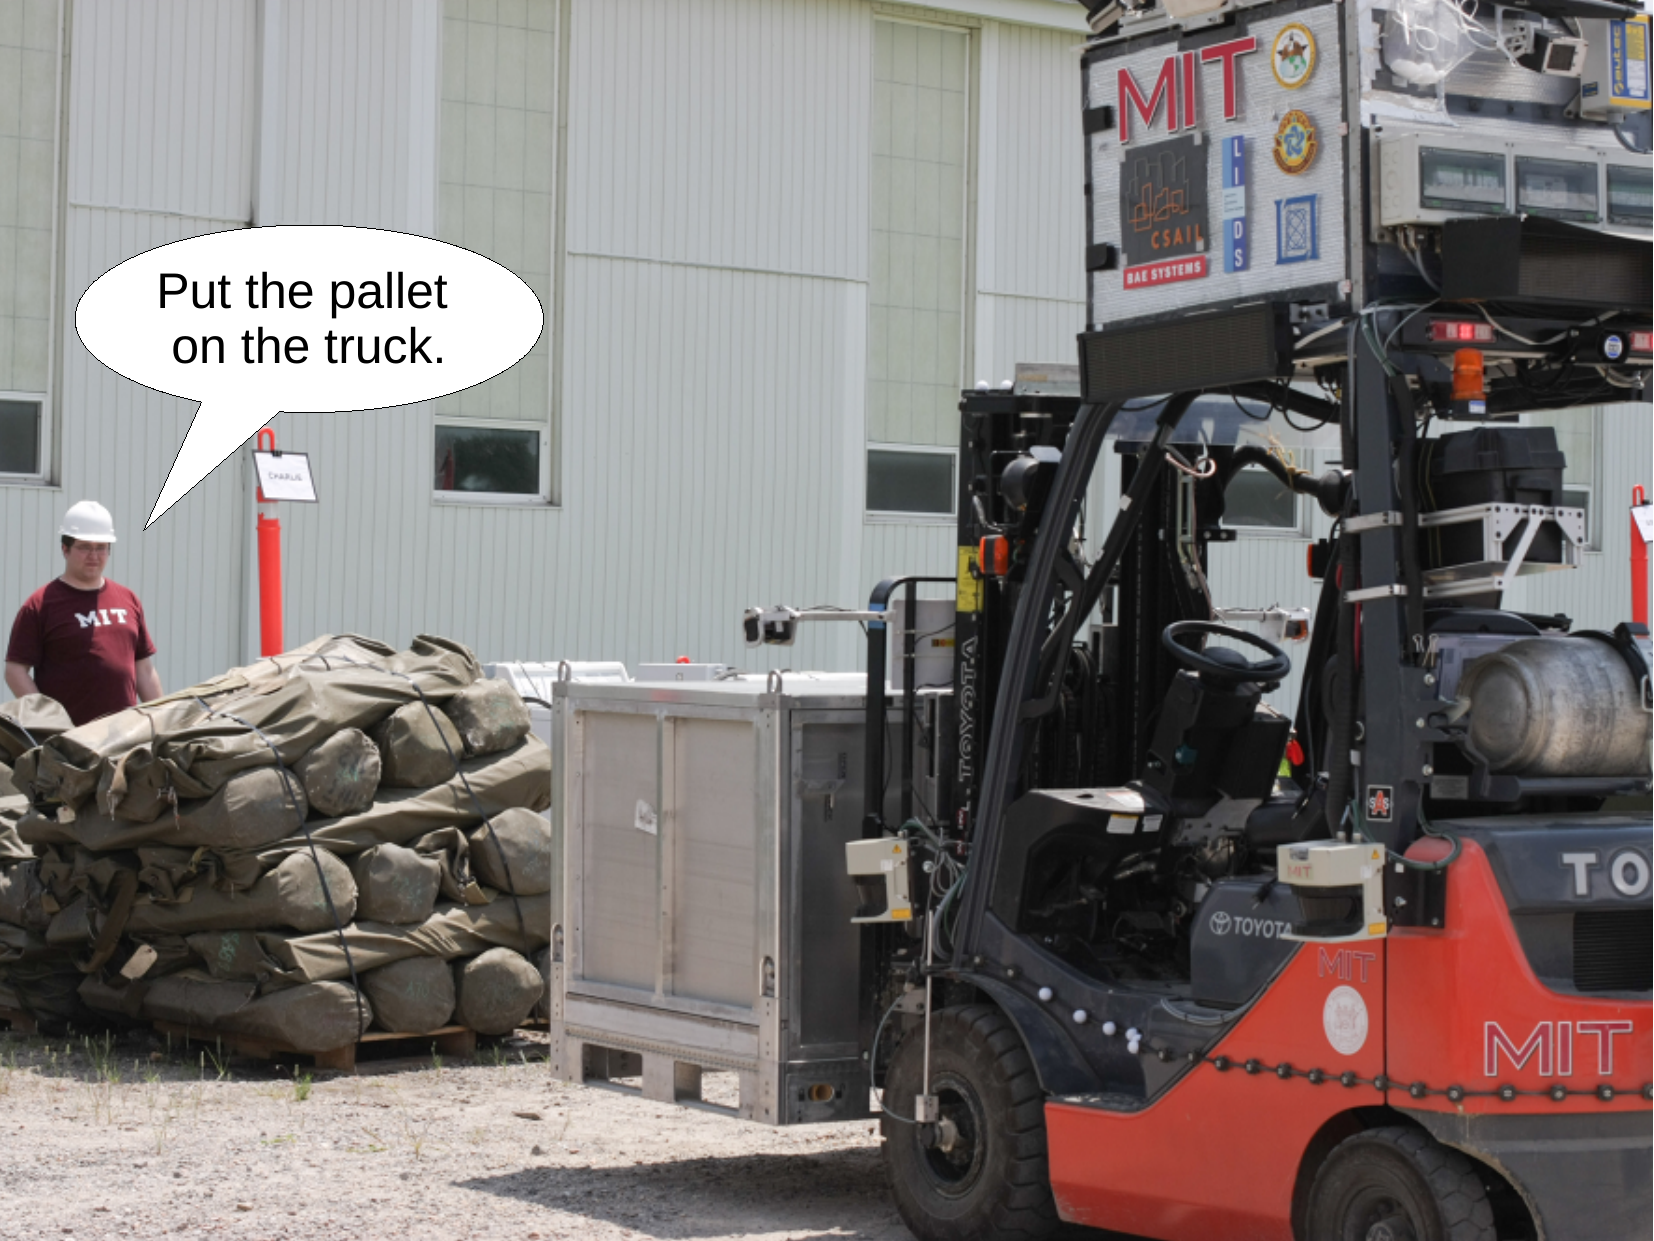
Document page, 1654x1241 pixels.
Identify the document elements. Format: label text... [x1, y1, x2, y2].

picture [0, 0, 1653, 1241]
text_box Put the pallet on the truck. [75, 225, 544, 531]
